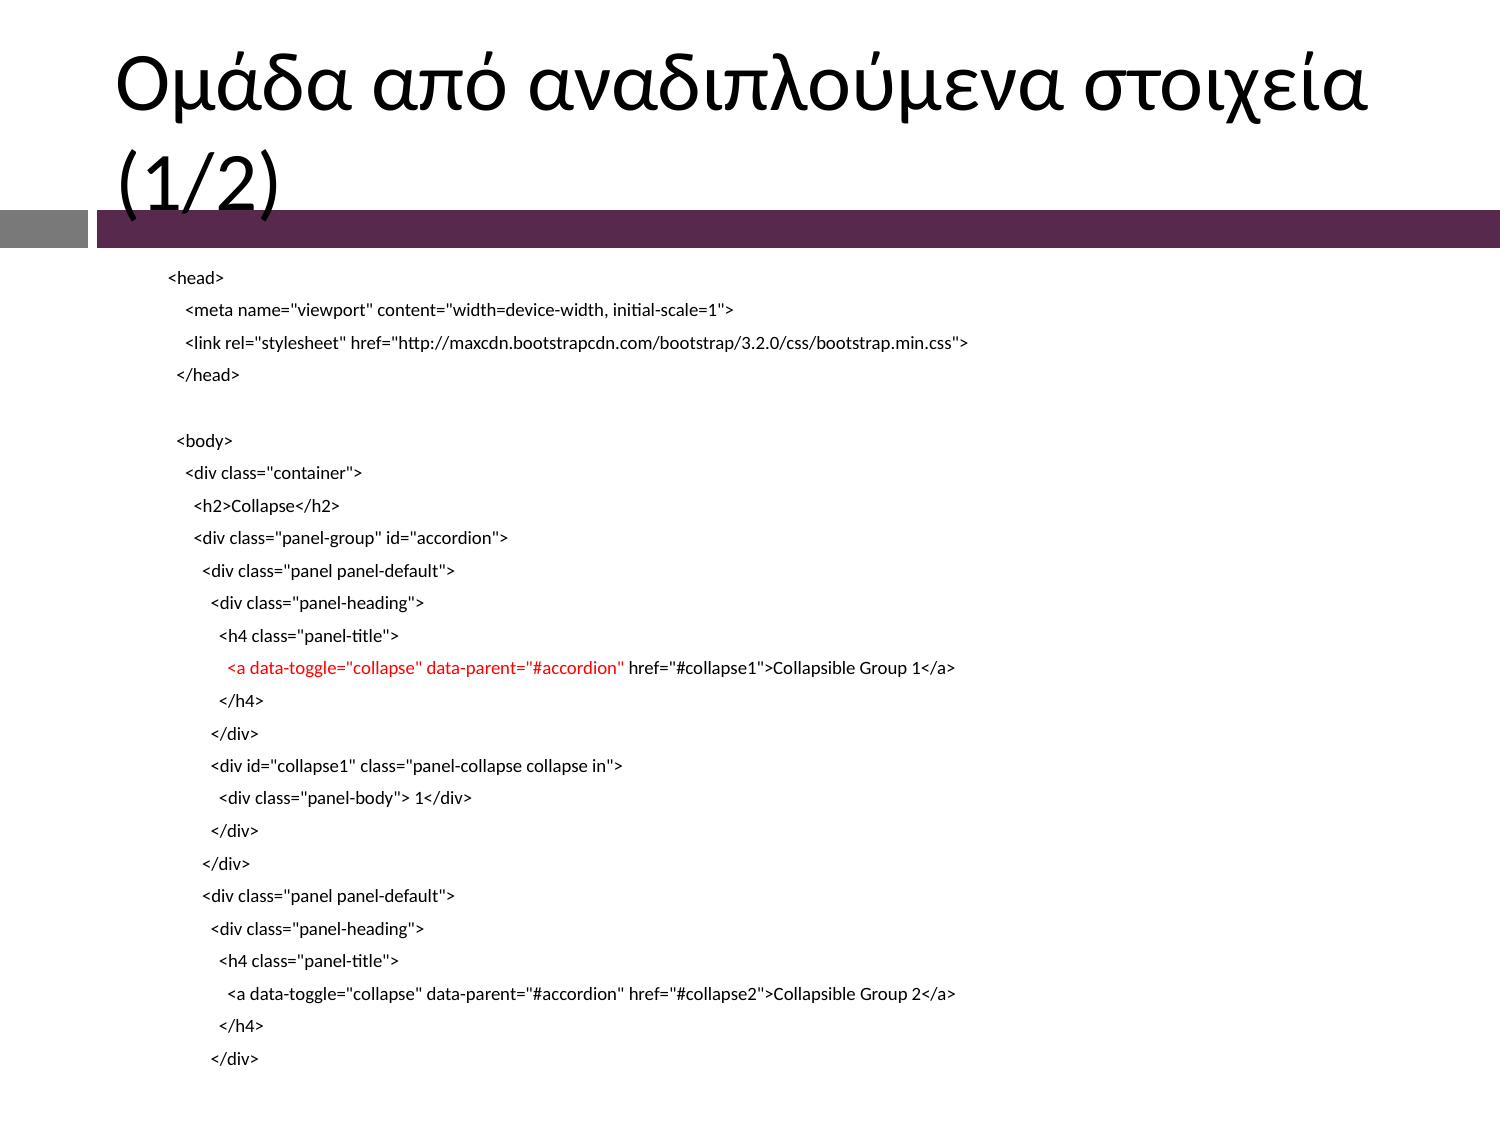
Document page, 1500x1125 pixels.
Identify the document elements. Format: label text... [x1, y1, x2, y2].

list <head> <meta name="viewport" content="width=device-width, initial-scale=1"> <link rel="stylesheet" href="http://maxcdn.bootstrapcdn.com/bootstrap/3.2.0/css/bootstrap.min.css"> </head> <body> <div class="container"> <h2>Collapse</h2> <div class="panel-group" id="accordion"> <div class="panel panel-default"> <div class="panel-heading"> <h4 class="panel-title"> <a data-toggle="collapse" data-parent="#accordion" href="#collapse1">Collapsible Group 1</a> </h4> </div> <div id="collapse1" class="panel-collapse collapse in"> <div class="panel-body"> 1</div> </div> </div> <div class="panel panel-default"> <div class="panel-heading"> <h4 class="panel-title"> <a data-toggle="collapse" data-parent="#accordion" href="#collapse2">Collapsible Group 2</a> </h4> </div> [100, 262, 1438, 1125]
title Ομάδα από αναδιπλούμενα στοιχεία (1/2) [100, 19, 1438, 182]
